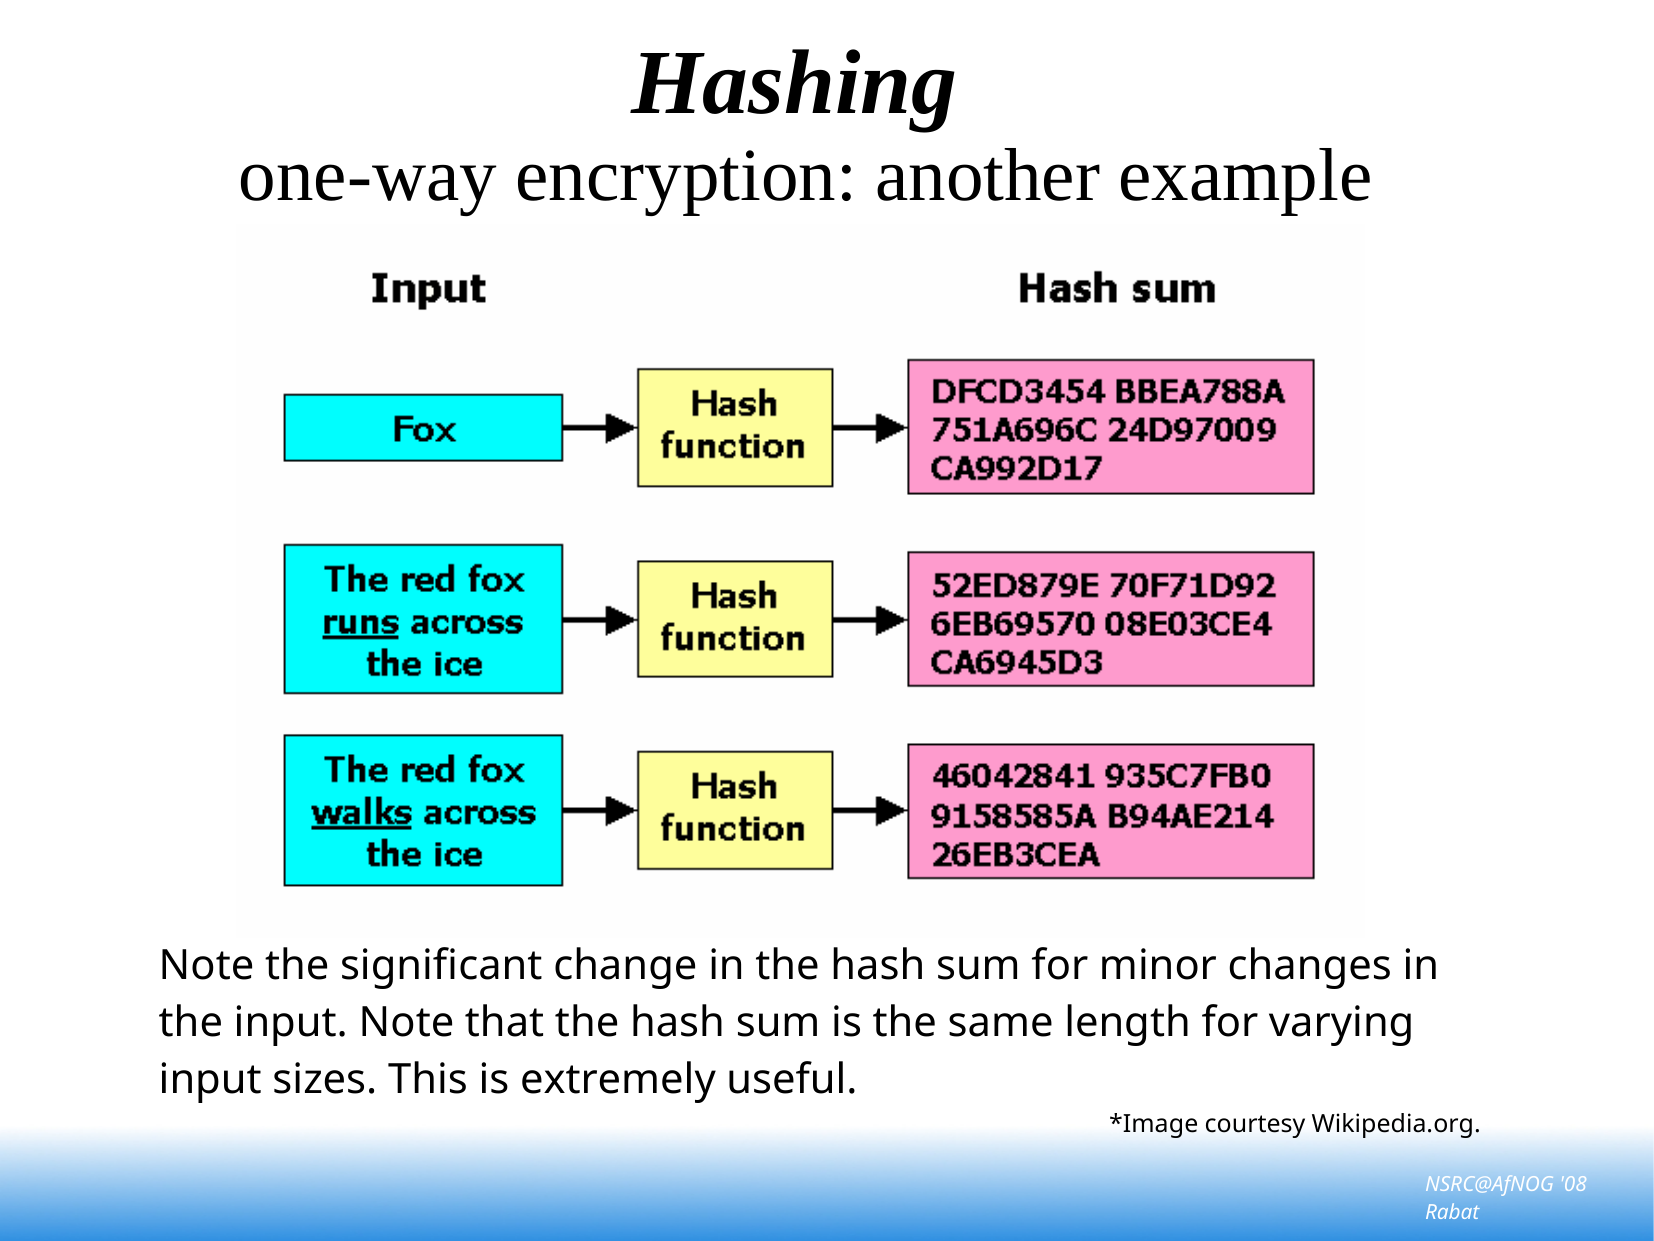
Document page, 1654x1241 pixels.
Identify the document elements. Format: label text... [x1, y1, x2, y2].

picture [236, 224, 1365, 934]
text_box Note the significant change in the hash sum for minor changes in the input. Note that the hash sum is the same length for varying input sizes. This is extremely useful. *Image courtesy Wikipedia.org. [158, 934, 1482, 1136]
picture [0, 1124, 1654, 1241]
title Hashing one-way encryption: another example [82, 31, 1530, 263]
